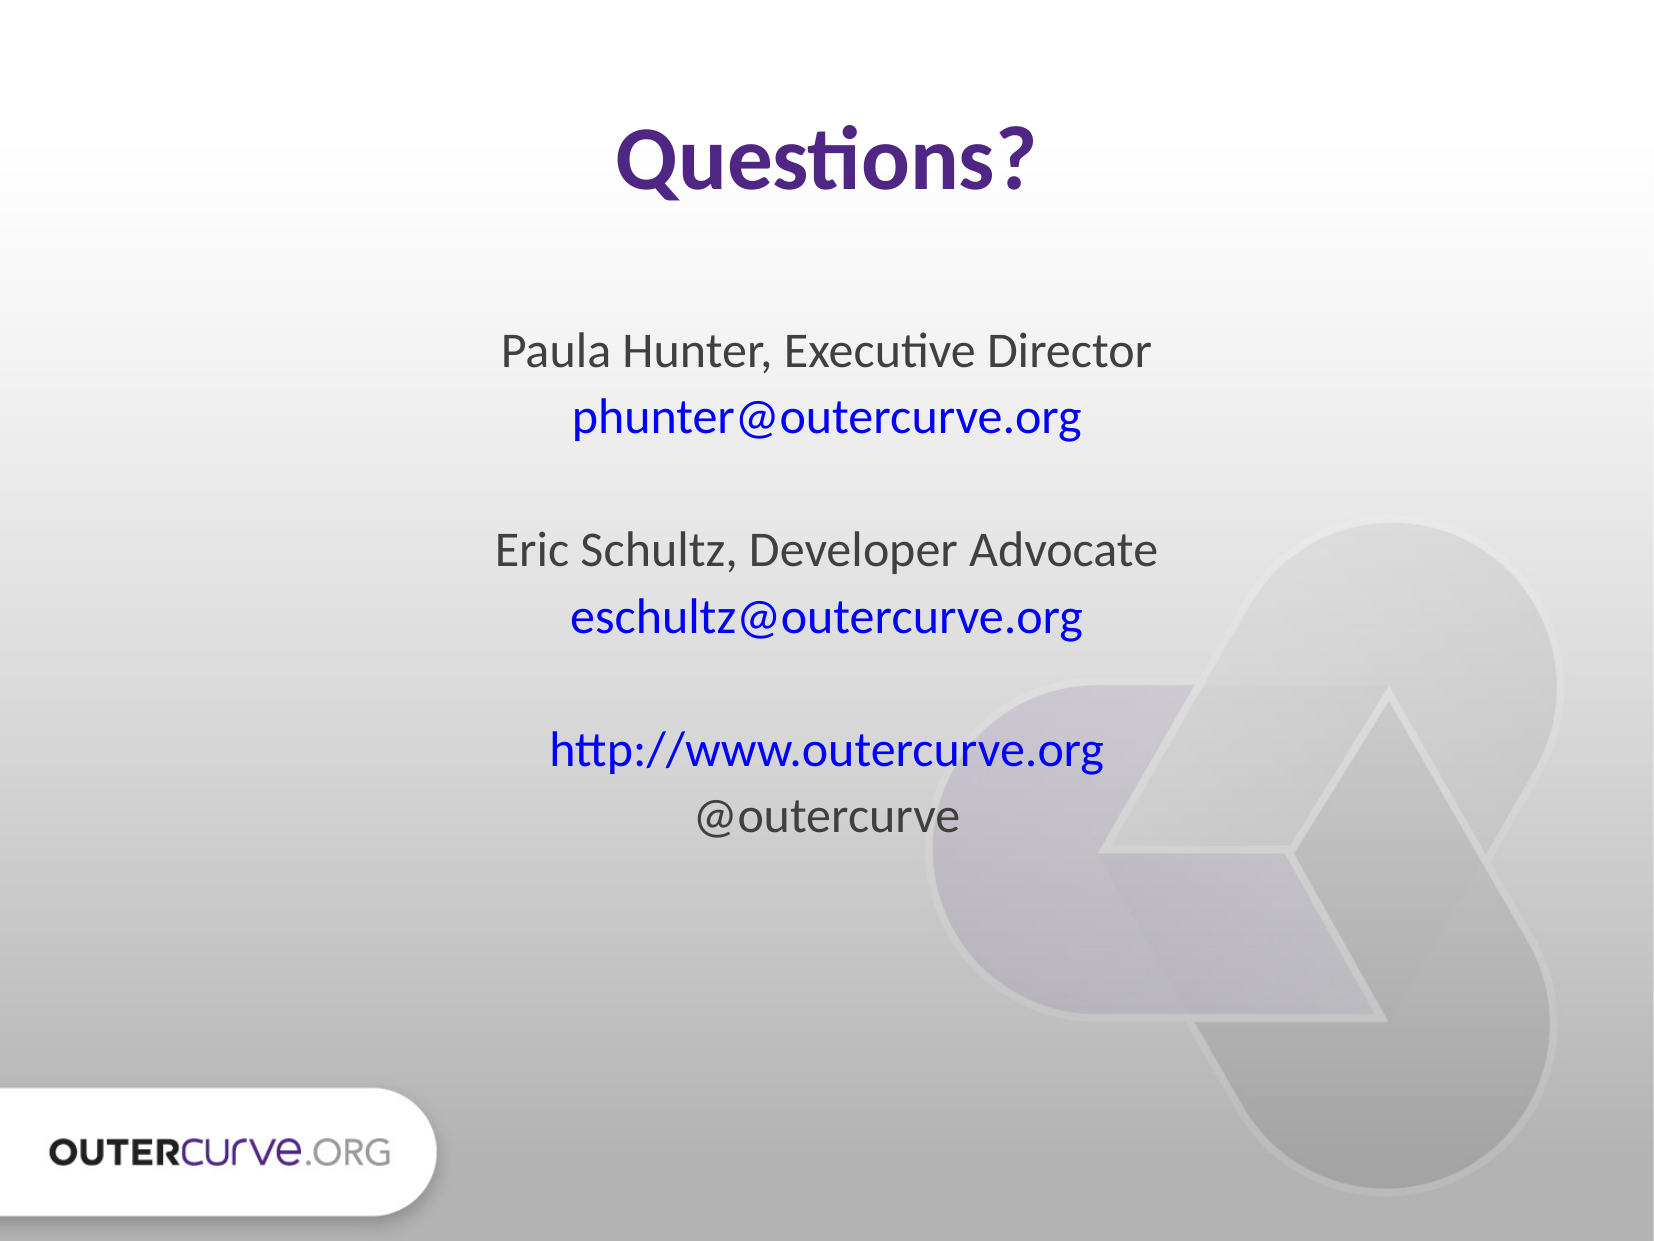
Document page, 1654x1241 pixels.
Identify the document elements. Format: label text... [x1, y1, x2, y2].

list Paula Hunter, Executive Director phunter@outercurve.org Eric Schultz, Developer Advocate eschultz@outercurve.org http://www.outercurve.org @outercurve [82, 316, 1571, 937]
picture [0, 0, 1654, 1241]
title Questions? [82, 49, 1571, 257]
